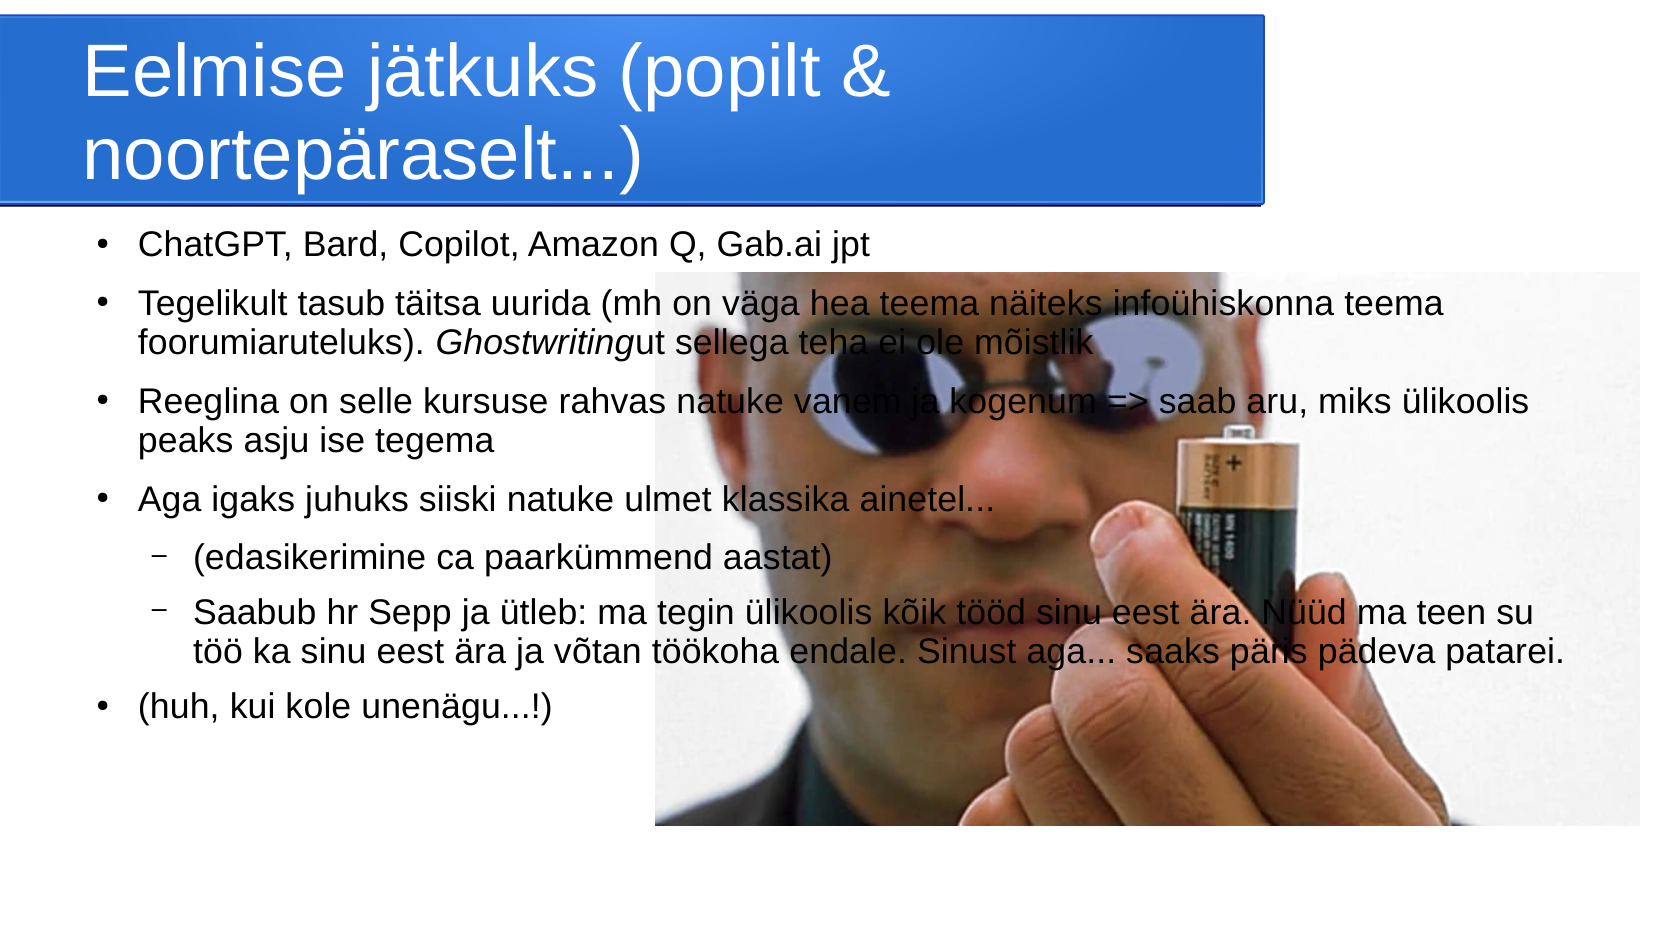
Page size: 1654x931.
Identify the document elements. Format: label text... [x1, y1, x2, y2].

title Eelmise jätkuks (popilt & noortepäraselt...) [82, 29, 1235, 196]
picture [655, 272, 1640, 826]
list ChatGPT, Bard, Copilot, Amazon Q, Gab.ai jpt Tegelikult tasub täitsa uurida (mh on väga hea teema näiteks infoühiskonna teema foorumiaruteluks). Ghostwritingut sellega teha ei ole mõistlik Reeglina on selle kursuse rahvas natuke vanem ja kogenum => saab aru, miks ülikoolis peaks asju ise tegema Aga igaks juhuks siiski natuke ulmet klassika ainetel... (edasikerimine ca paarkümmend aastat) Saabub hr Sepp ja ütleb: ma tegin ülikoolis kõik tööd sinu eest ära. Nüüd ma teen su töö ka sinu eest ära ja võtan töökoha endale. Sinust aga... saaks päris pädeva patarei. (huh, kui kole unenägu...!) [82, 224, 1571, 764]
